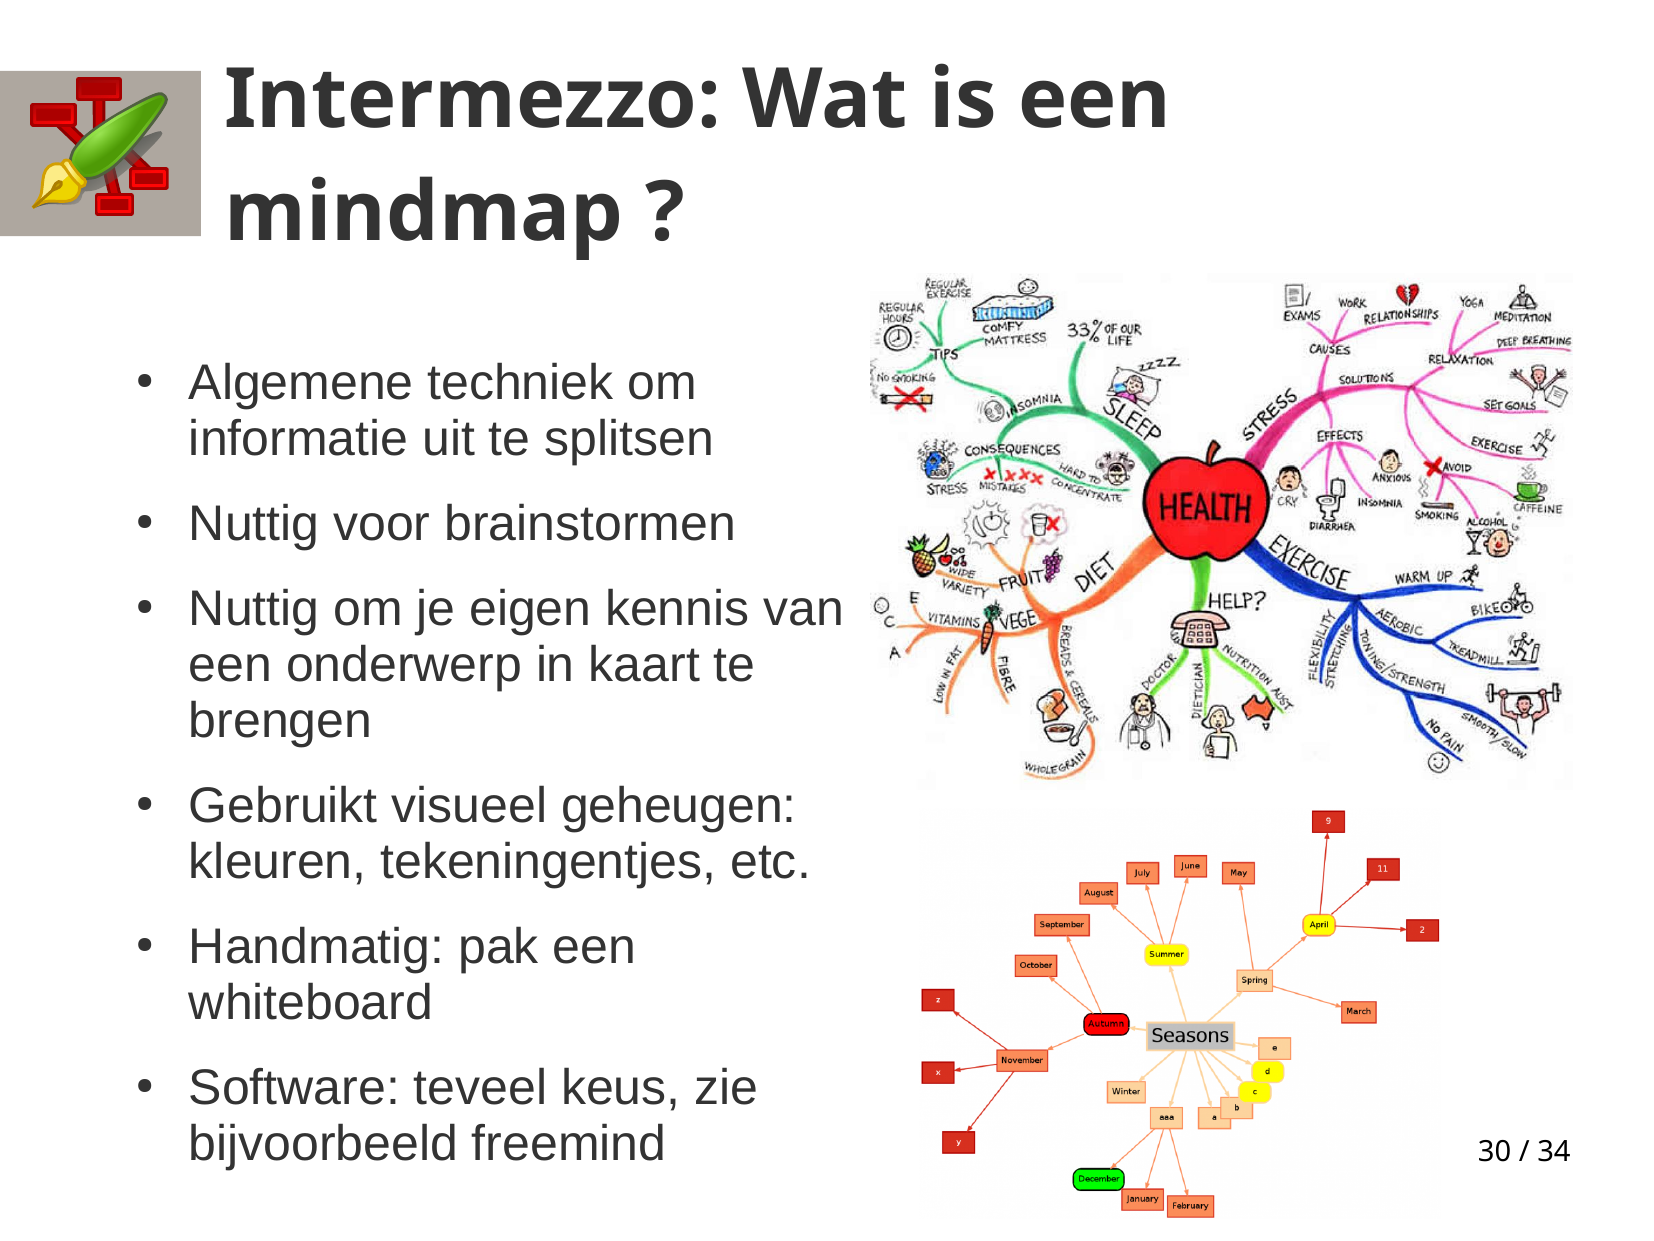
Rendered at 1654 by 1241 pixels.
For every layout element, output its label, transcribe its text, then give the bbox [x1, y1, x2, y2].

list Algemene techniek om informatie uit te splitsen Nuttig voor brainstormen Nuttig om je eigen kennis van een onderwerp in kaart te brengen Gebruikt visueel geheugen: kleuren, tekeningentjes, etc. Handmatig: pak een whiteboard Software: teveel keus, zie bijvoorbeeld freemind [118, 354, 886, 1074]
title Intermezzo: Wat is een mindmap ? [224, 47, 1571, 257]
picture [870, 179, 1573, 1219]
